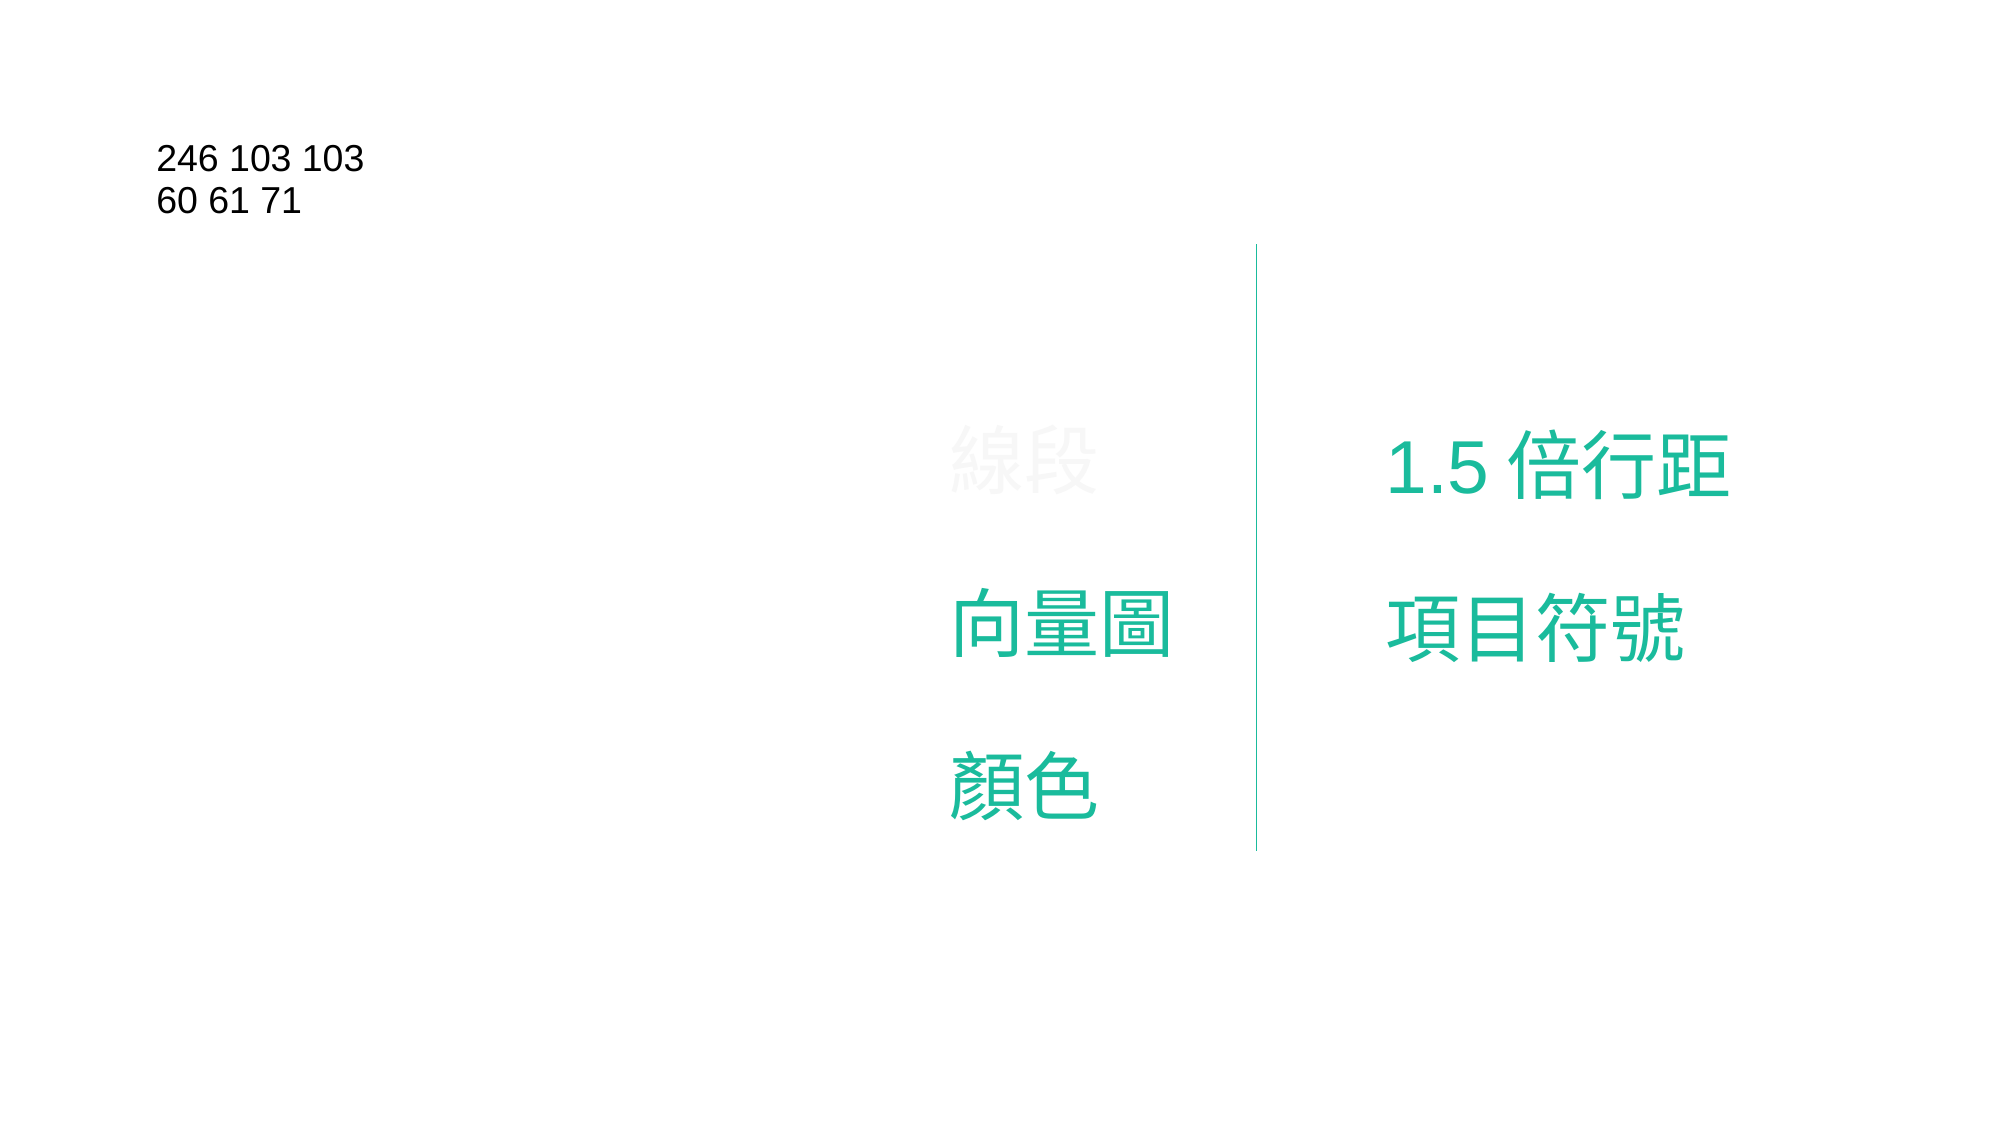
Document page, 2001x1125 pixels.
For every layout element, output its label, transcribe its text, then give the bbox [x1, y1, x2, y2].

text_box 線段 向量圖 顏色 [934, 340, 1190, 801]
text_box 246 103 103 60 61 71 [141, 129, 615, 229]
text_box 1.5倍行距 項目符號 [1370, 345, 1900, 905]
